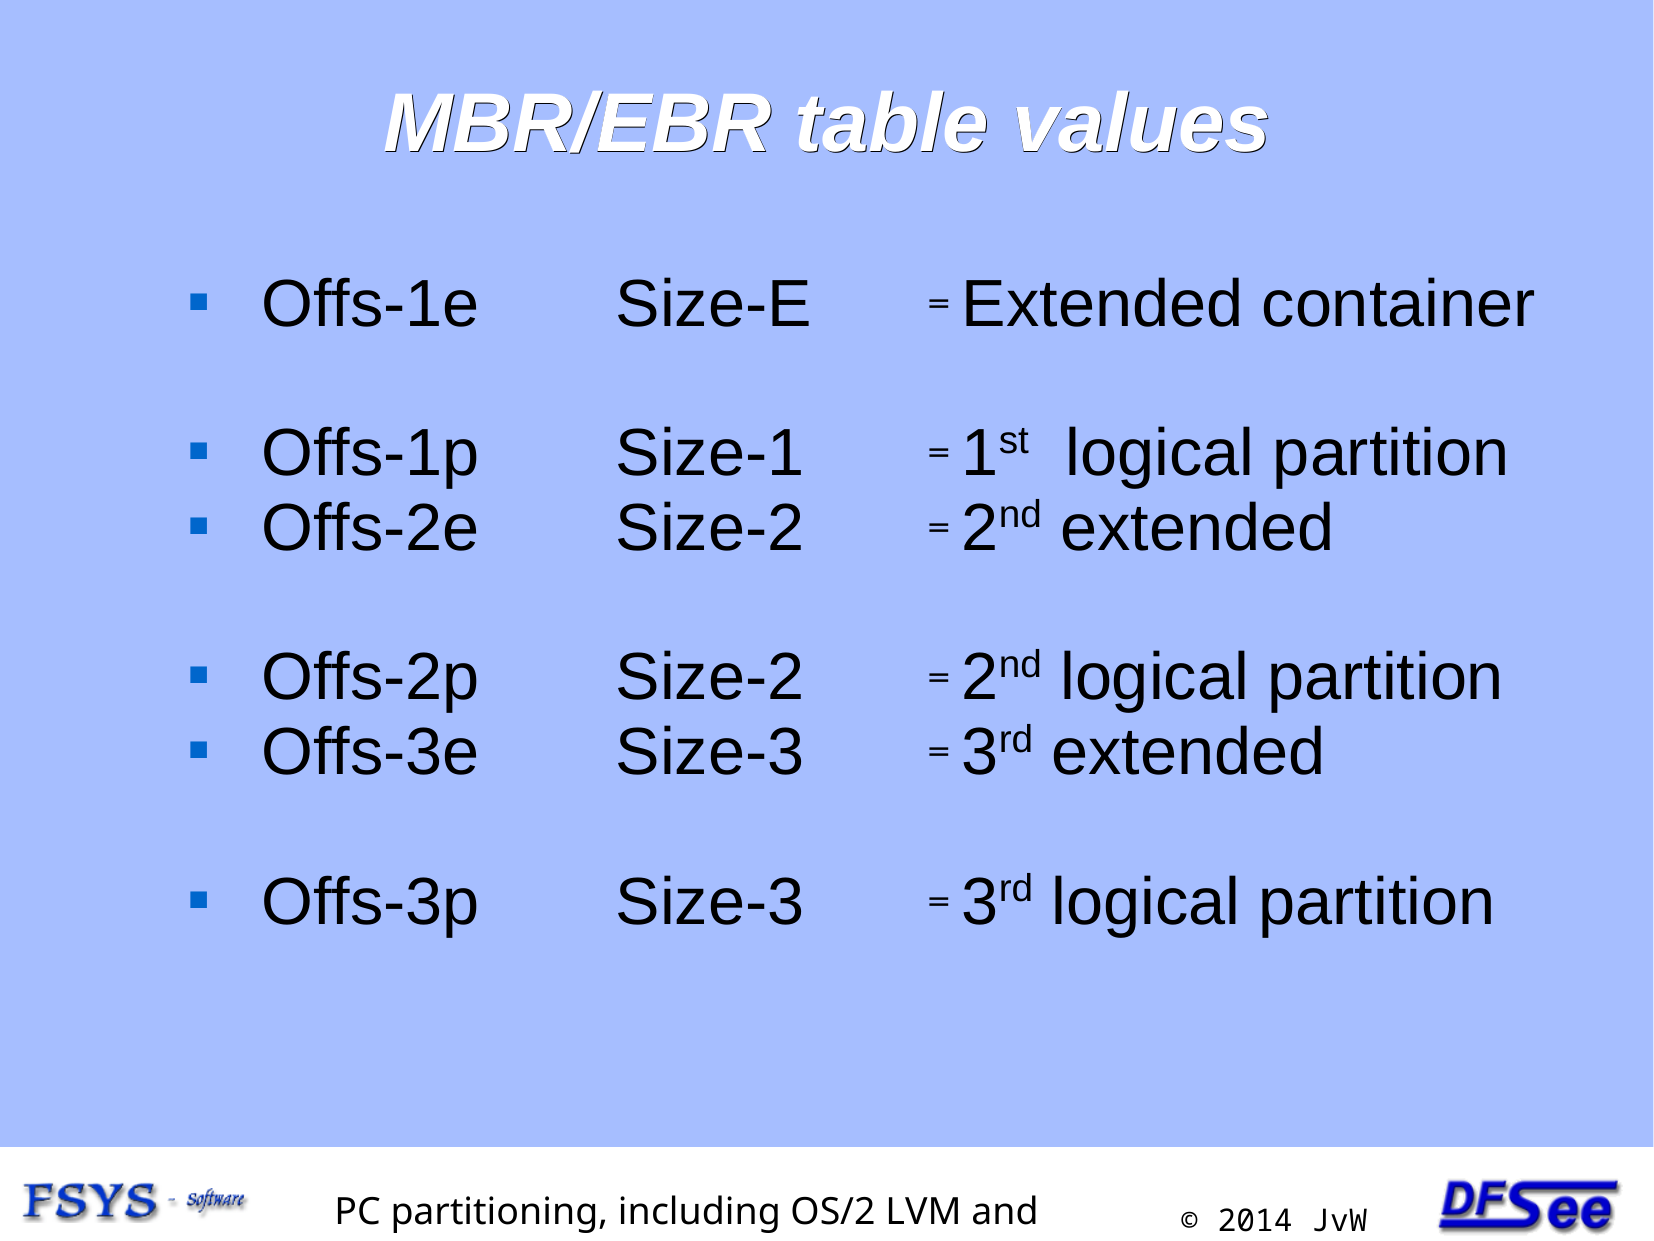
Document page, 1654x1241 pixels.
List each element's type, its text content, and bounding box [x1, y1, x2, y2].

picture [1434, 1177, 1623, 1241]
title MBR/EBR table values [121, 19, 1534, 227]
list Offs-1e Size-E Offs-1p Size-1 Offs-2e Size-2 Offs-2p Size-2 Offs-3e Size-3 Offs-3p Size-3 [178, 265, 858, 1147]
list Extended container 1st logical partition 2nd extended 2nd logical partition 3rd extended 3rd logical partition [891, 265, 1570, 1147]
picture [18, 1178, 254, 1223]
